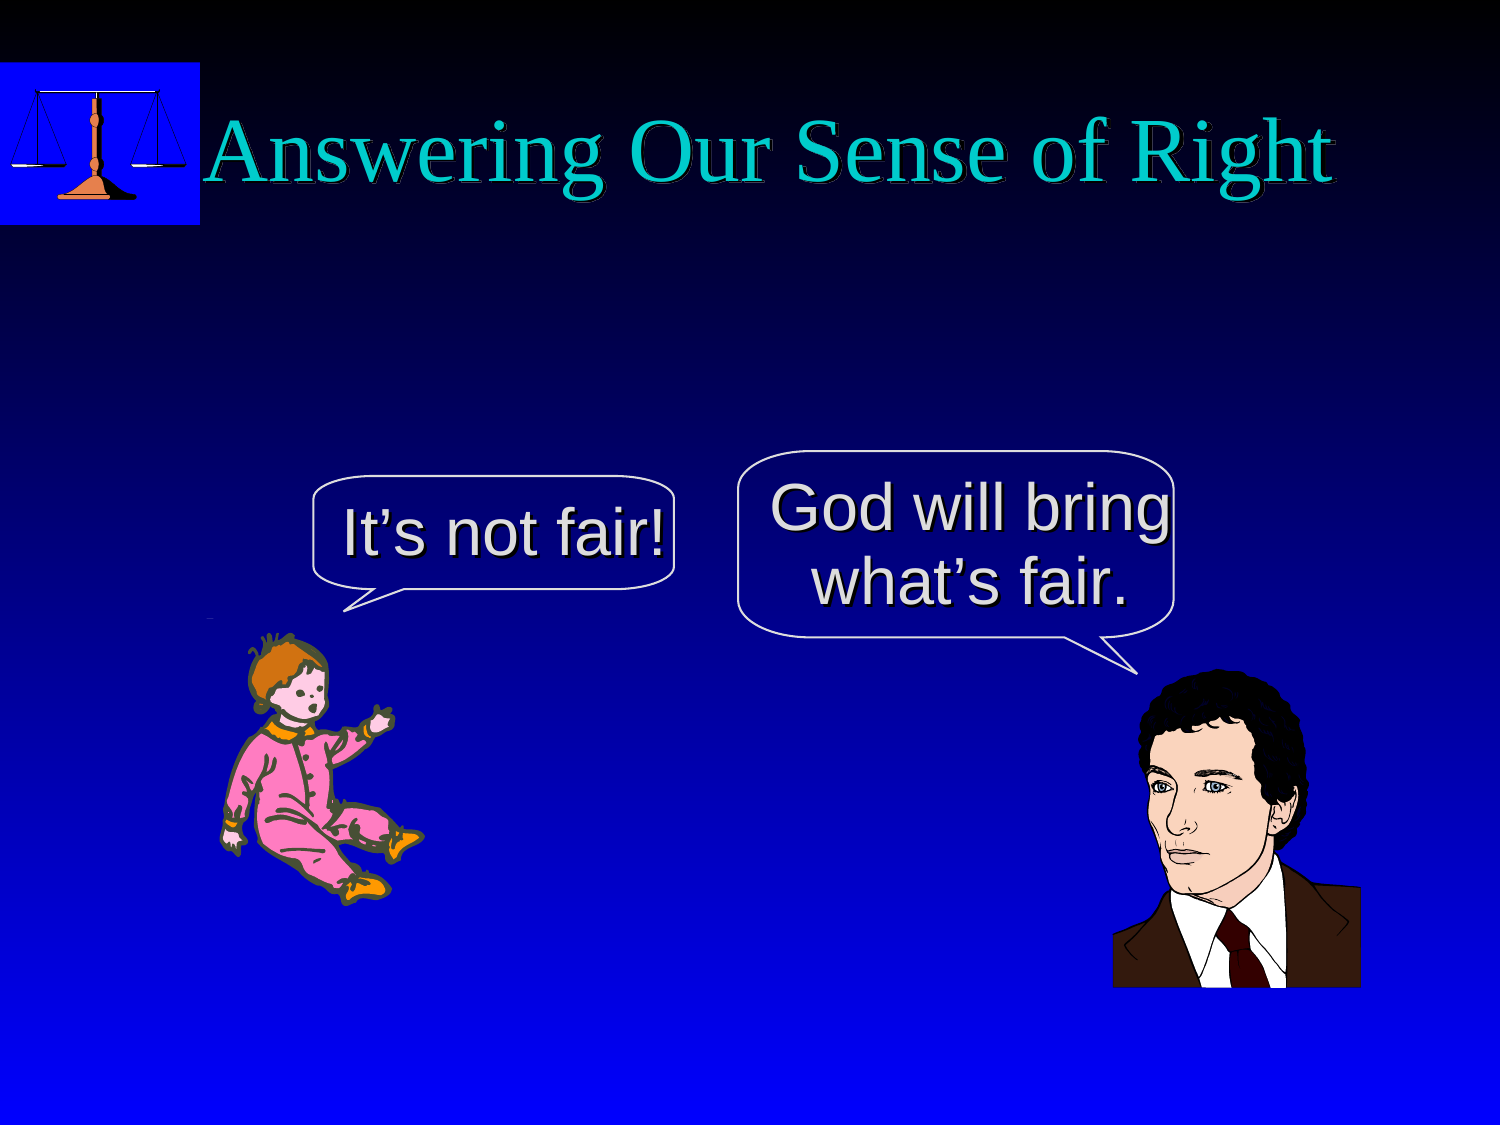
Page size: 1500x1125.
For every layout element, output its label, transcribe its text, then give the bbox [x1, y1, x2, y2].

text_box It’s not fair! [313, 475, 674, 612]
chart [206, 618, 426, 906]
text_box God will bring what’s fair. [738, 451, 1174, 668]
title Answering Our Sense of Right [187, 56, 1463, 244]
picture [1112, 668, 1361, 988]
